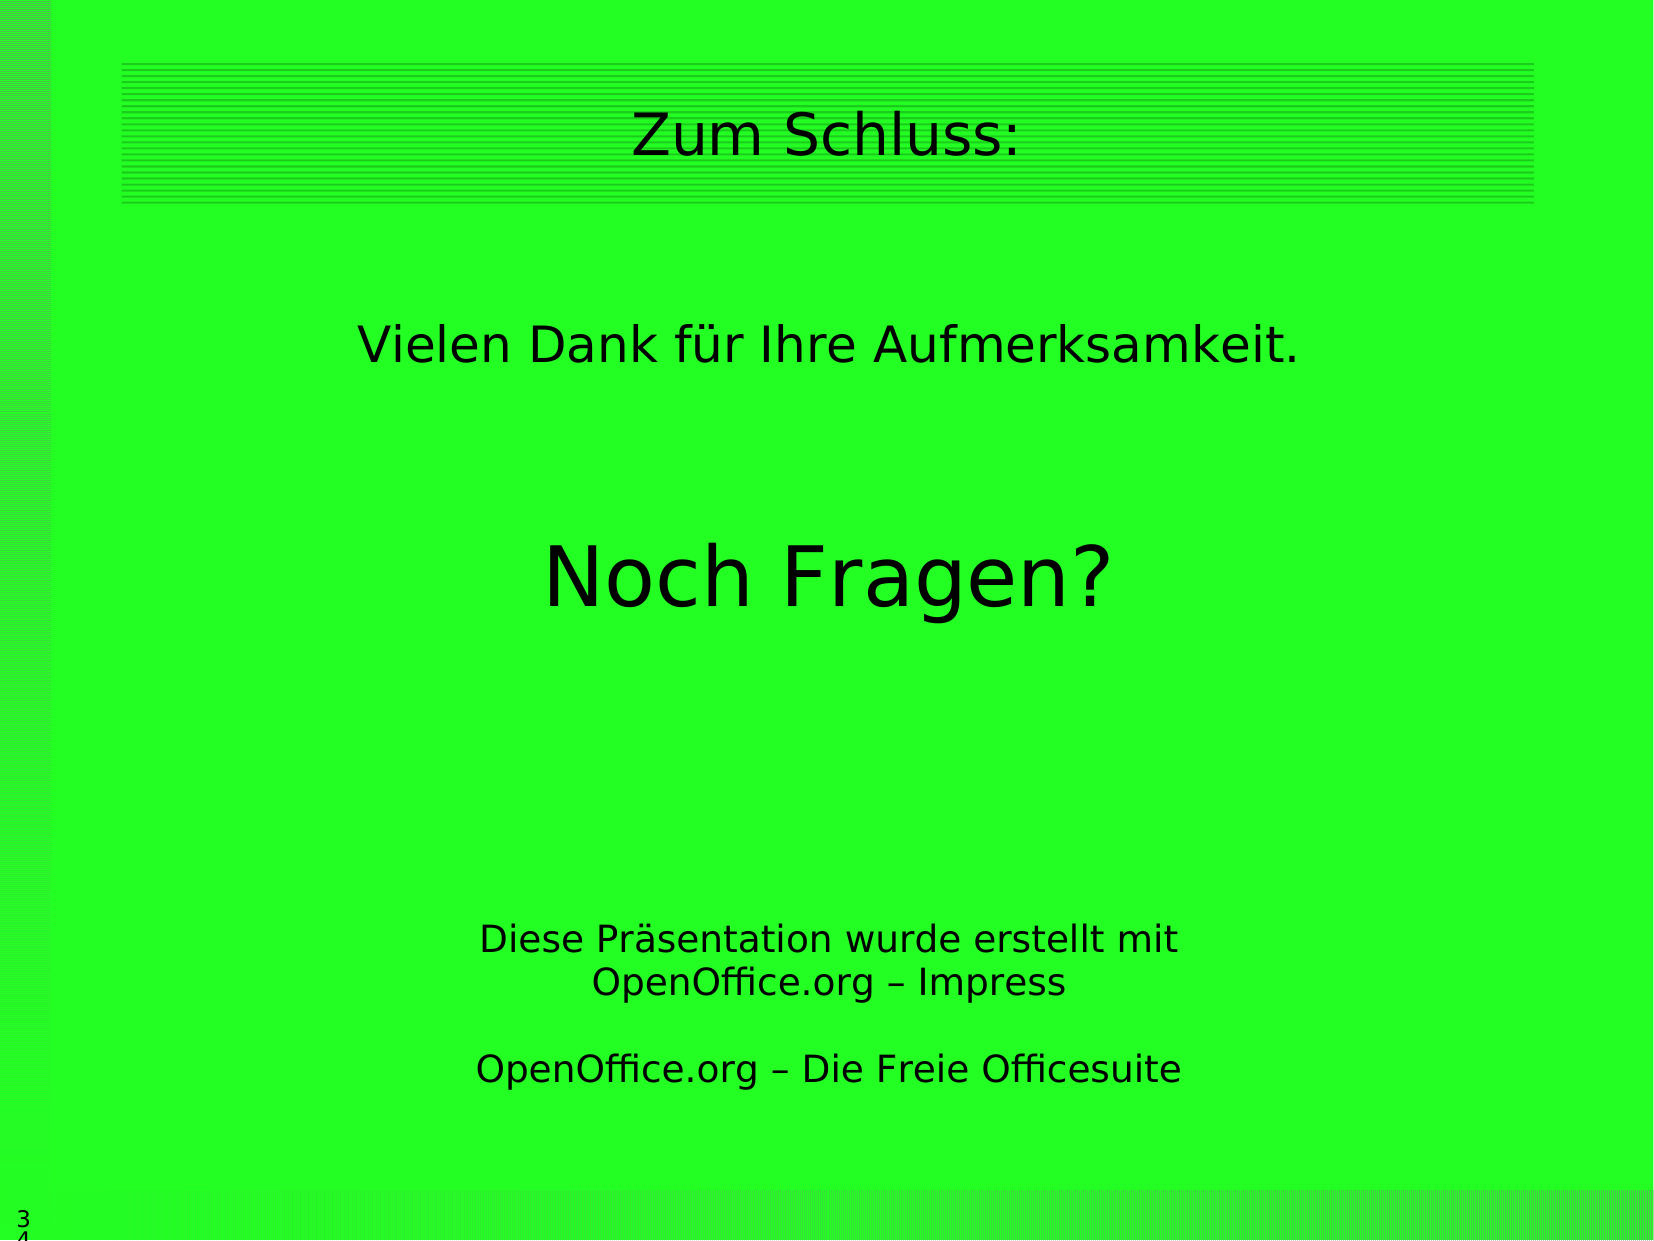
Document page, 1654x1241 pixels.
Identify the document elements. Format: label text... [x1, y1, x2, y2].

subtitle Vielen Dank für Ihre Aufmerksamkeit. Noch Fragen? Diese Präsentation wurde erstellt mit OpenOffice.org – Impress OpenOffice.org – Die Freie Officesuite [123, 293, 1536, 1157]
title Zum Schluss: [151, 56, 1503, 215]
